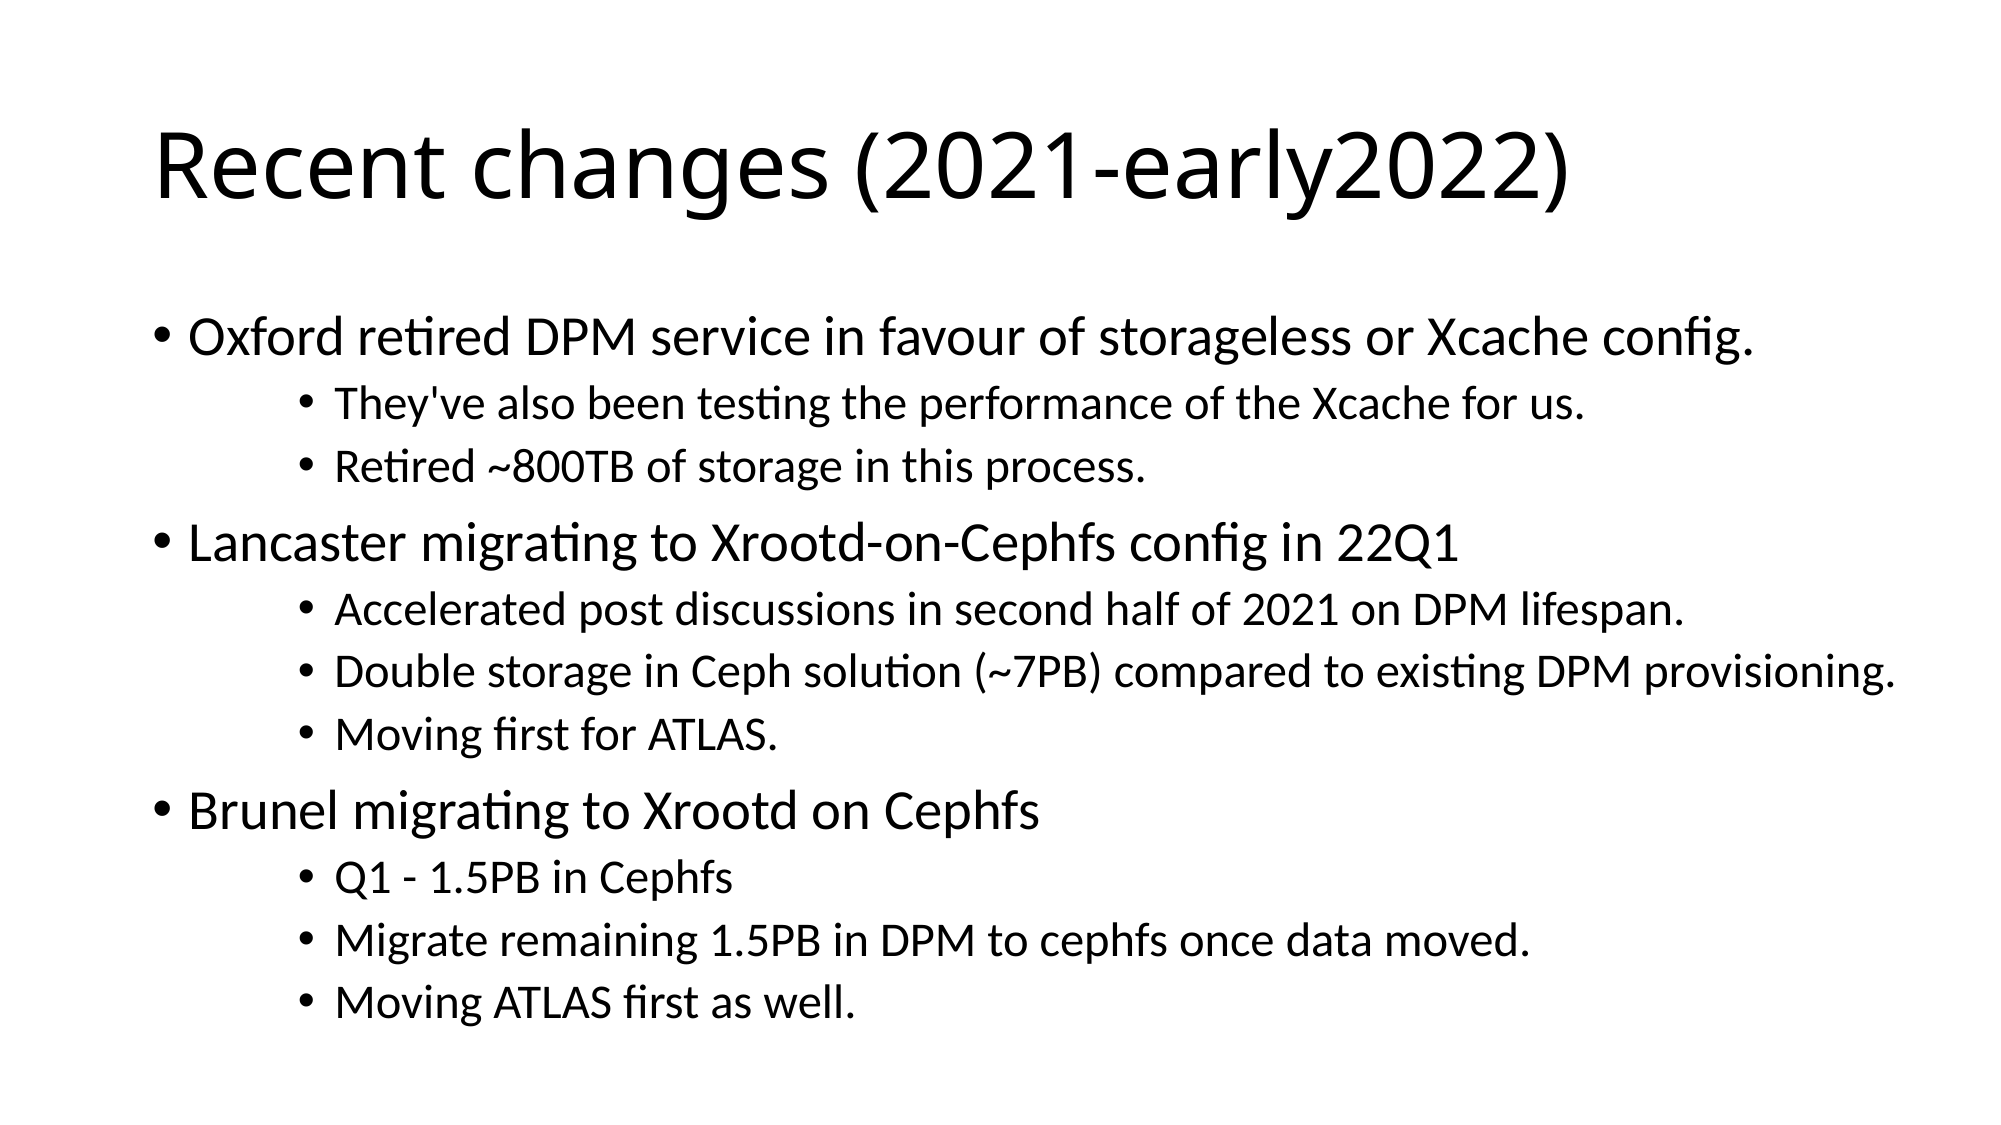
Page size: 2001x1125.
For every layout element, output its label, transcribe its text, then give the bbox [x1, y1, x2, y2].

title Recent changes (2021-early2022) [137, 59, 1863, 278]
list Oxford retired DPM service in favour of storageless or Xcache config. They've also been testing the performance of the Xcache for us. Retired ~800TB of storage in this process. Lancaster migrating to Xrootd-on-Cephfs config in 22Q1 Accelerated post discussions in second half of 2021 on DPM lifespan. Double storage in Ceph solution (~7PB) compared to existing DPM provisioning. Moving first for ATLAS. Brunel migrating to Xrootd on Cephfs Q1 - 1.5PB in Cephfs Migrate remaining 1.5PB in DPM to cephfs once data moved. Moving ATLAS first as well. [137, 299, 1947, 1082]
